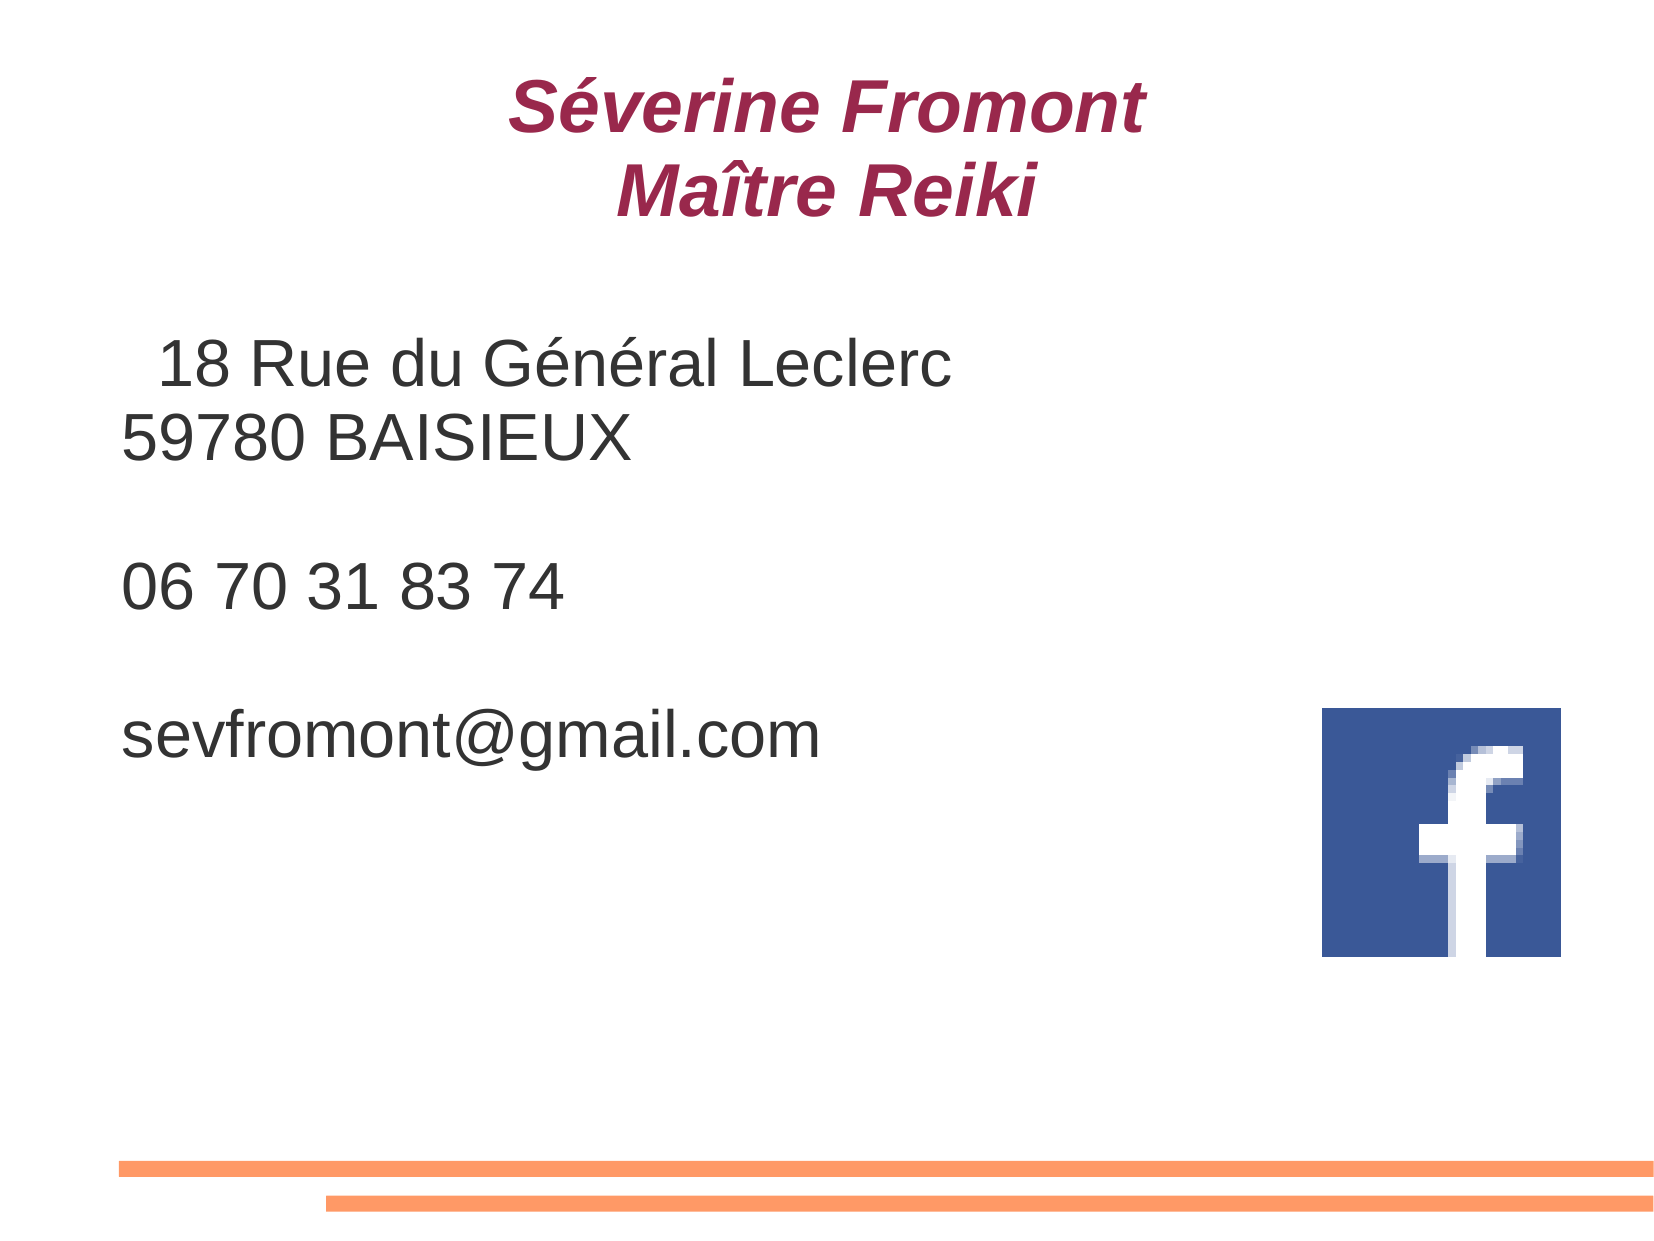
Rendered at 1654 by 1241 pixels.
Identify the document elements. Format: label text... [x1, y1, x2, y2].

picture [1322, 708, 1561, 957]
title Séverine Fromont Maître Reiki [121, 46, 1534, 254]
list 18 Rue du Général Leclerc 59780 BAISIEUX 06 70 31 83 74 sevfromont@gmail.com [121, 322, 1016, 1132]
